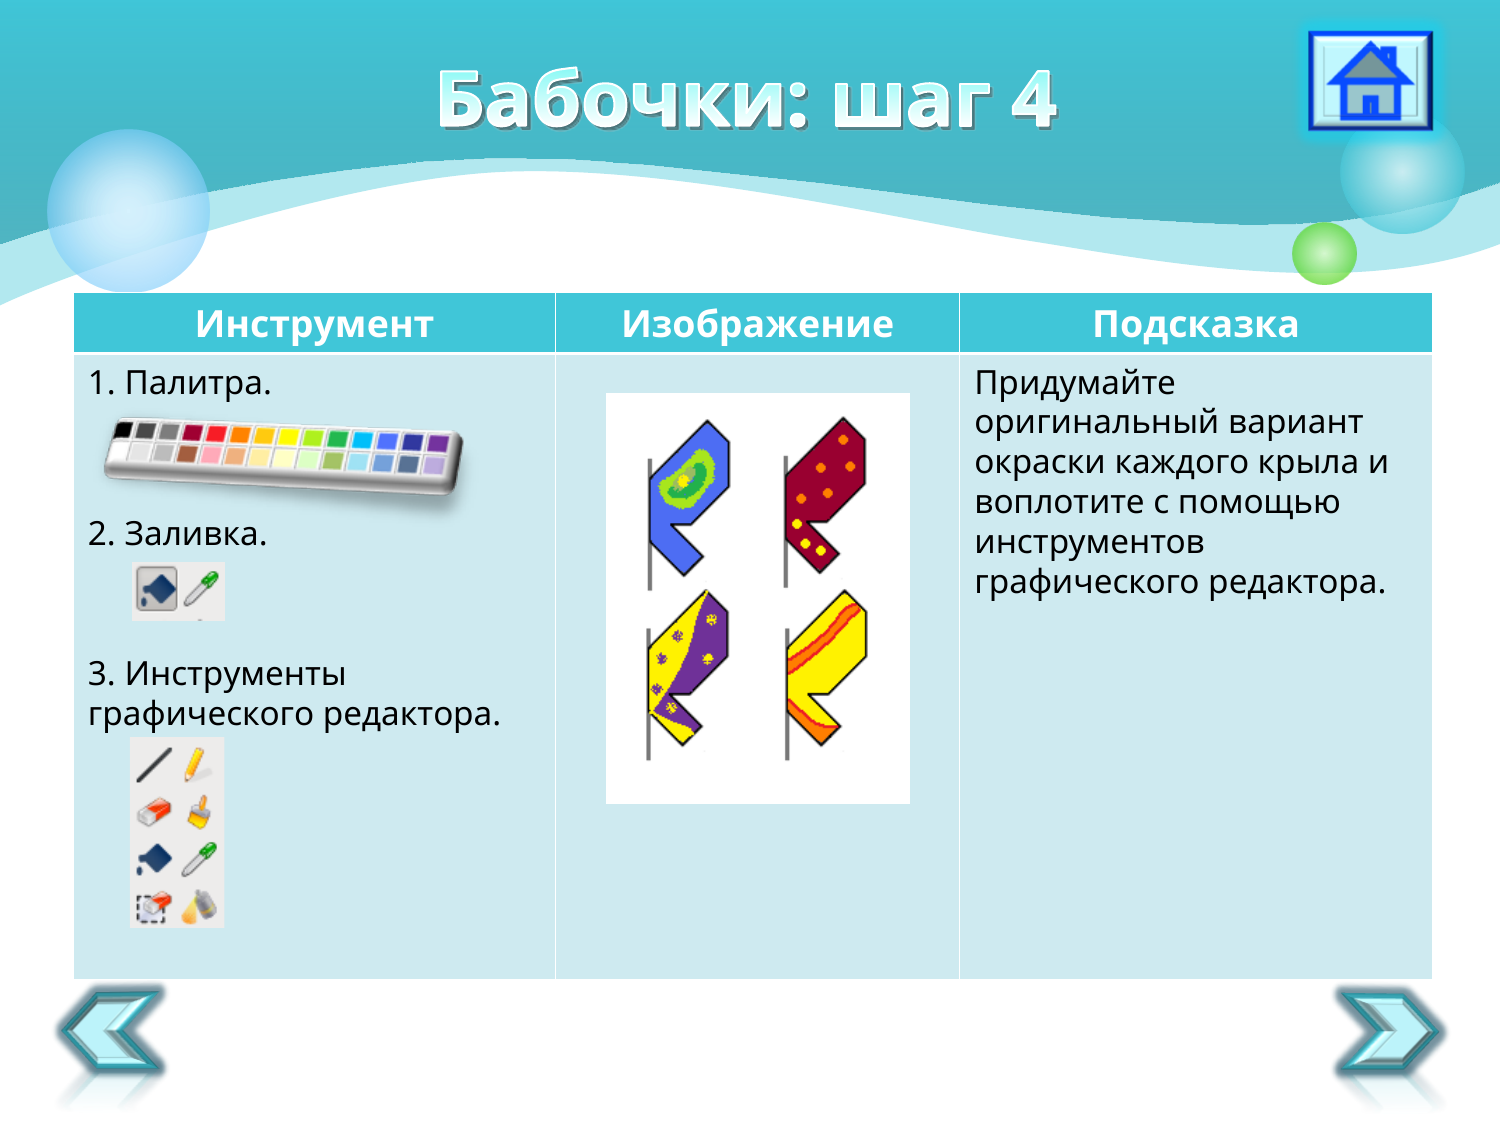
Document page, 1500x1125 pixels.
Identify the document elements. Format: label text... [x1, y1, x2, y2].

picture [46, 128, 211, 294]
text_box Бабочки: шаг 4 [487, 83, 527, 127]
text_box Бабочки: шаг 4 [584, 83, 627, 127]
table_cell 1. Палитра. 2. Заливка. 3. Инструменты графического редактора. [74, 355, 555, 979]
picture [1284, 6, 1466, 286]
text_box Бабочки: шаг 4 [959, 84, 990, 126]
text_box Бабочки: шаг 4 [686, 84, 730, 126]
text_box Бабочки: шаг 4 [535, 67, 578, 127]
text_box Бабочки: шаг 4 [441, 71, 481, 126]
picture [71, 399, 497, 538]
picture [132, 562, 225, 621]
picture [129, 737, 225, 928]
picture [1321, 974, 1459, 1125]
table_header Изображение [556, 293, 959, 352]
table_cell Придумайте оригинальный вариант окраски каждого крыла и воплотите с помощью инструментов графического редактора. [960, 355, 1432, 979]
text_box Бабочки: шаг 4 [909, 83, 948, 127]
text_box Бабочки: шаг 4 [1012, 71, 1056, 126]
table_cell [556, 355, 959, 979]
text_box Бабочки: шаг 4 [735, 84, 781, 126]
text_box Бабочки: шаг 4 [633, 84, 675, 126]
table_header Инструмент [74, 293, 555, 352]
picture [606, 393, 910, 804]
text_box Бабочки: шаг 4 [835, 84, 900, 126]
table_header Подсказка [960, 293, 1432, 352]
picture [43, 972, 179, 1125]
